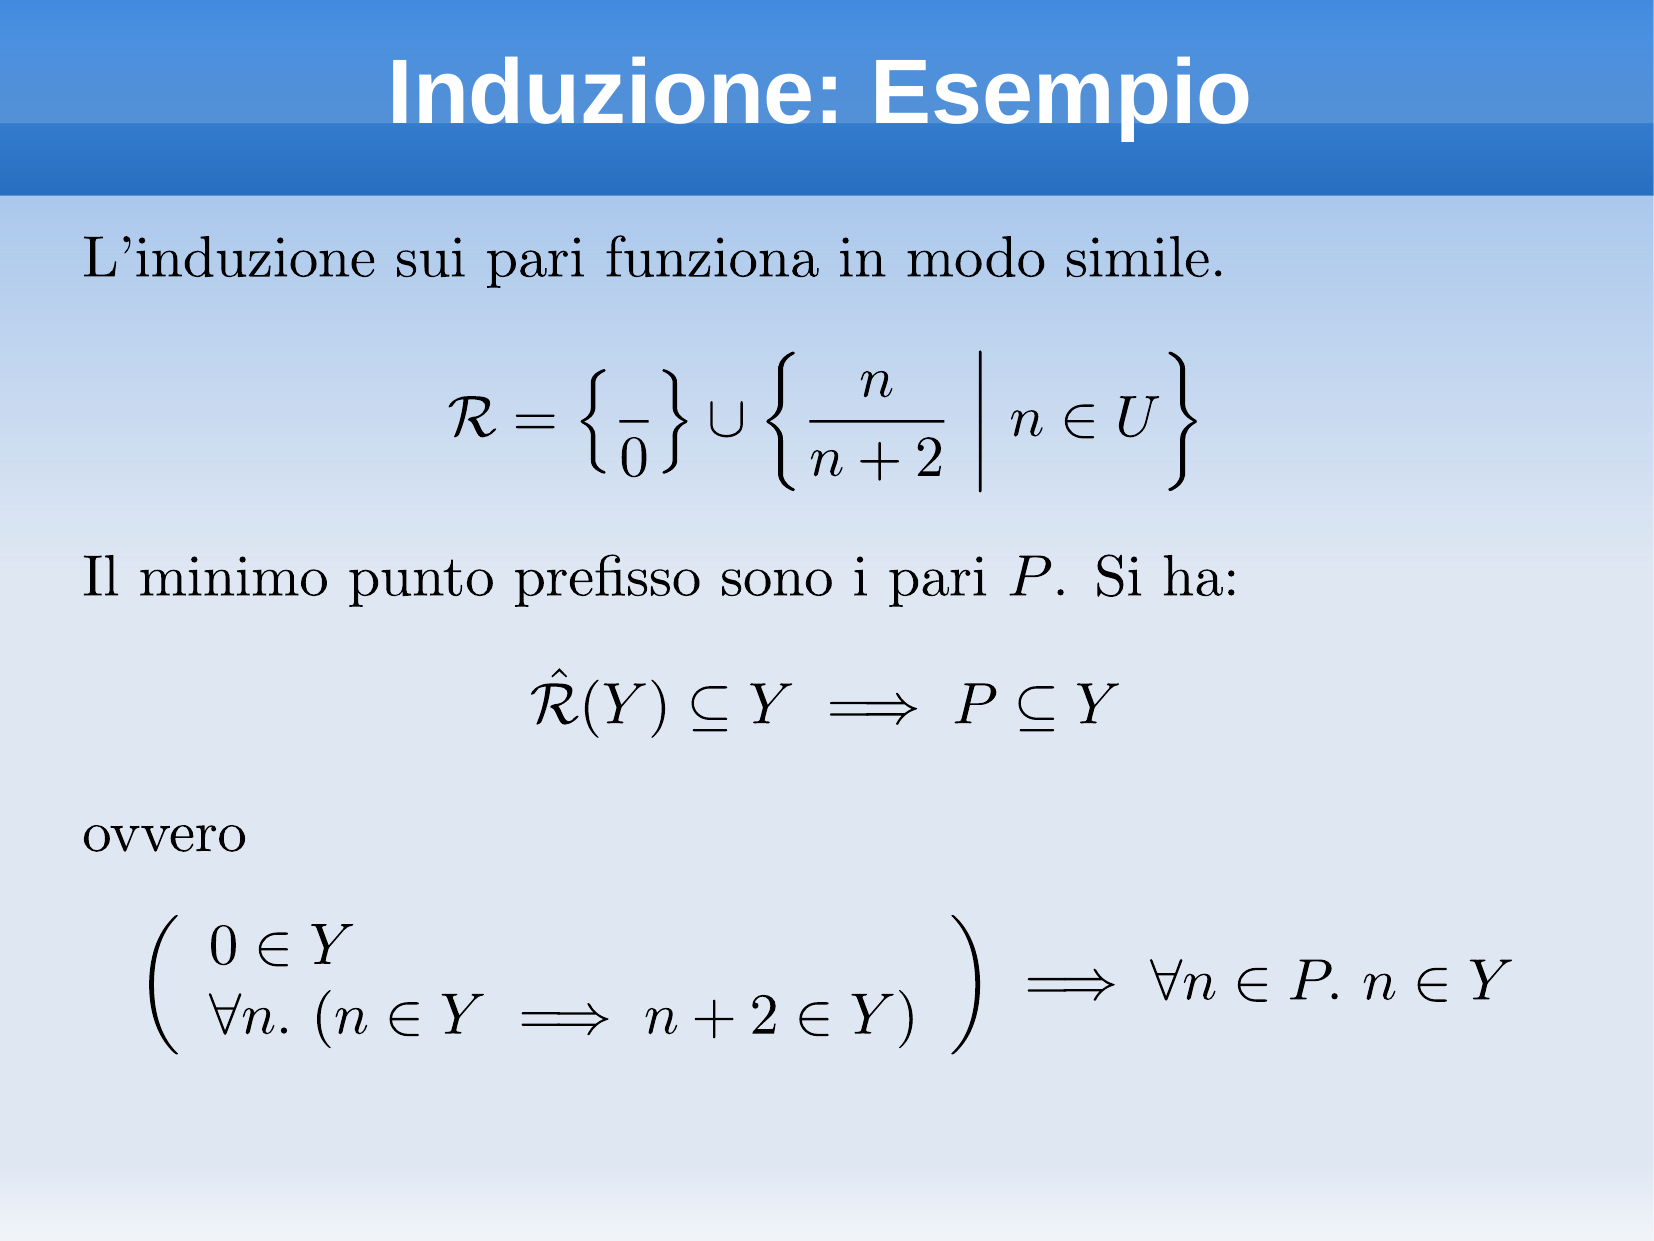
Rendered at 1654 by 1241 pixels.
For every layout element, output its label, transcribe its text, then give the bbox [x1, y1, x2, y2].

list [82, 290, 1571, 1109]
picture [0, 0, 1654, 1241]
title Induzione: Esempio [76, 0, 1565, 188]
text_box [82, 235, 1515, 1055]
